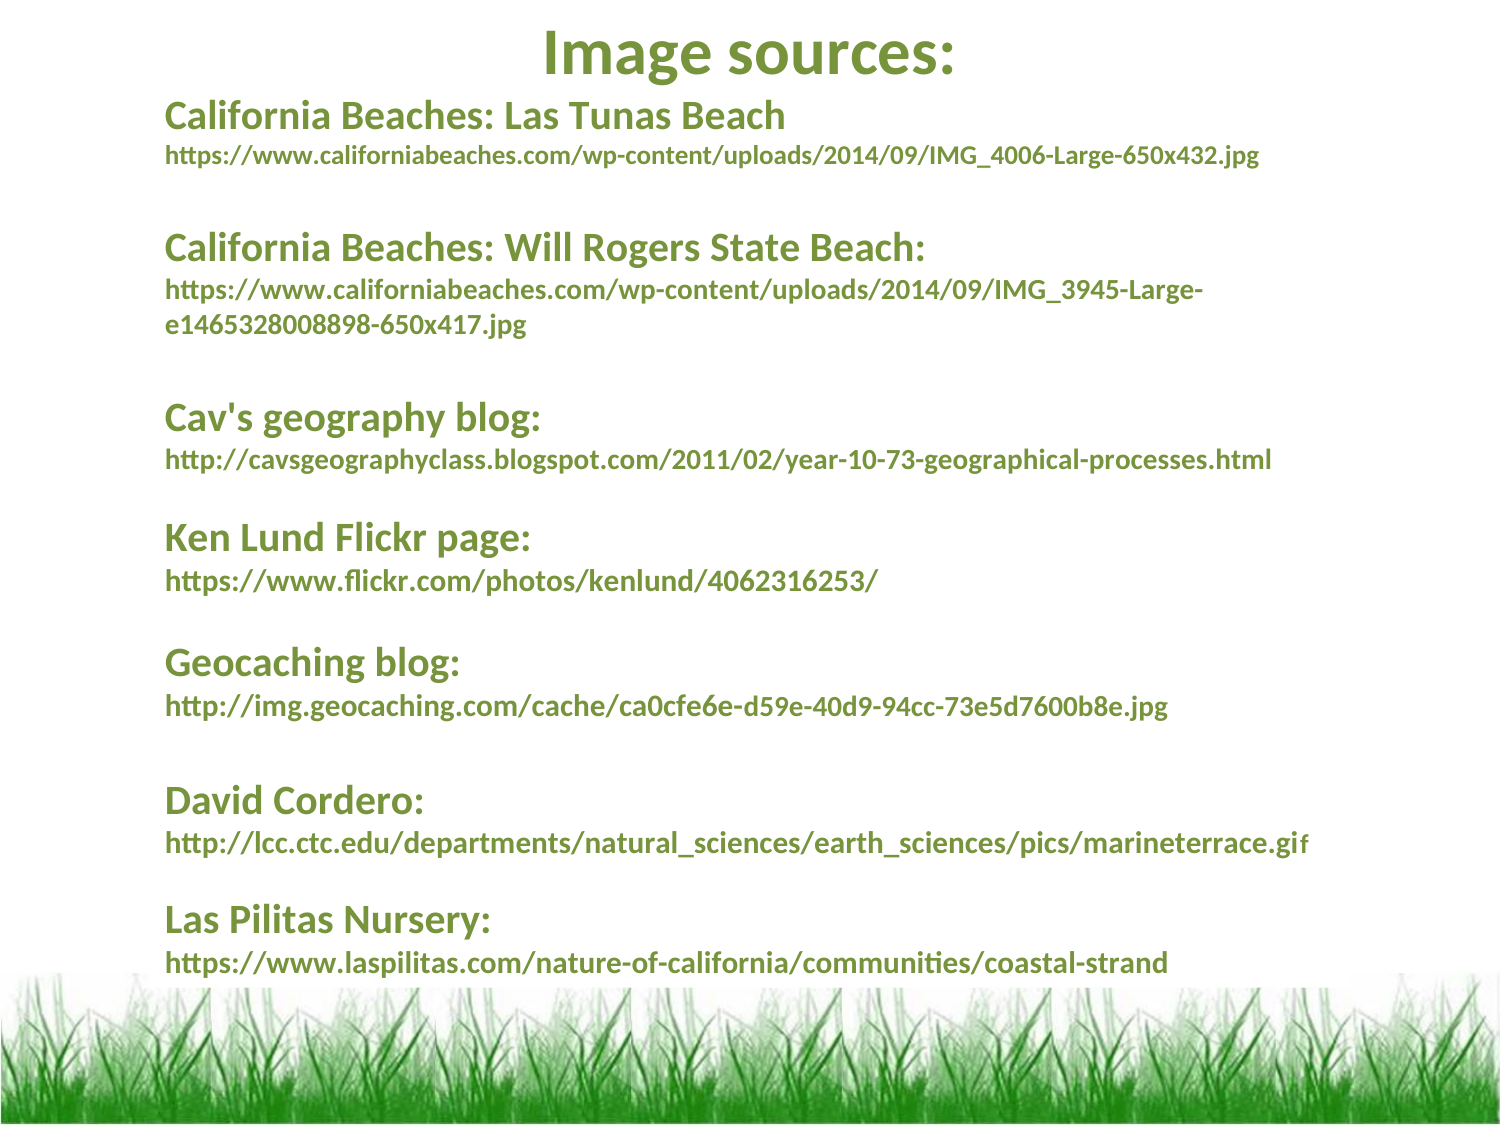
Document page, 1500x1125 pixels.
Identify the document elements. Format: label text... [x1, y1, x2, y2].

text_box Image sources: California Beaches: Las Tunas Beach https://www.californiabeaches.com/wp-content/uploads/2014/09/IMG_4006-Large-650x432.jpg California Beaches: Will Rogers State Beach: https://www.californiabeaches.com/wp-content/uploads/2014/09/IMG_3945-Large-e1465328008898-650x417.jpg Cav's geography blog: http://cavsgeographyclass.blogspot.com/2011/02/year-10-73-geographical-processes.html Ken Lund Flickr page: https://www.flickr.com/photos/kenlund/4062316253/ Geocaching blog: http://img.geocaching.com/cache/ca0cfe6e-d59e-40d9-94cc-73e5d7600b8e.jpg David Cordero: http://lcc.ctc.edu/departments/natural_sciences/earth_sciences/pics/marineterrace.gif Las Pilitas Nursery: https://www.laspilitas.com/nature-of-california/communities/coastal-strand [150, 0, 1351, 988]
picture [0, 972, 1500, 1125]
